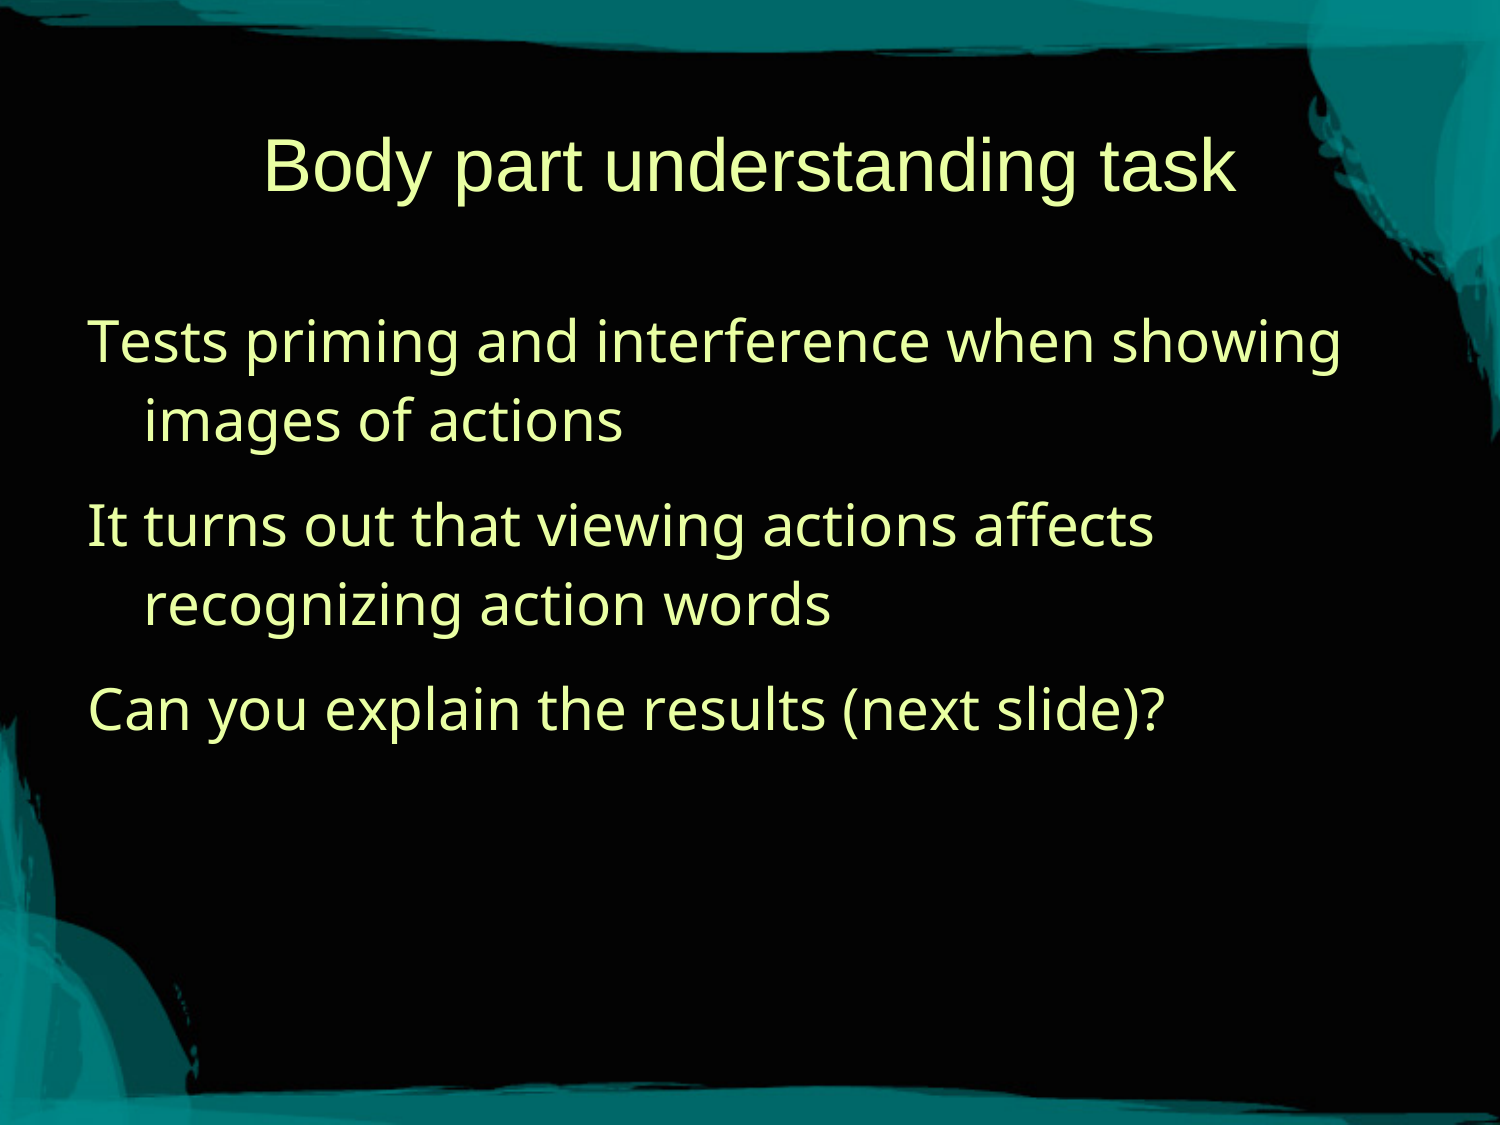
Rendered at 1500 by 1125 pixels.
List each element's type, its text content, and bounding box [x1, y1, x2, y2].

title Body part understanding task [87, 76, 1413, 256]
picture [0, 0, 1500, 1125]
list Tests priming and interference when showing images of actions It turns out that viewing actions affects recognizing action words Can you explain the results (next slide)? [87, 299, 1413, 1011]
